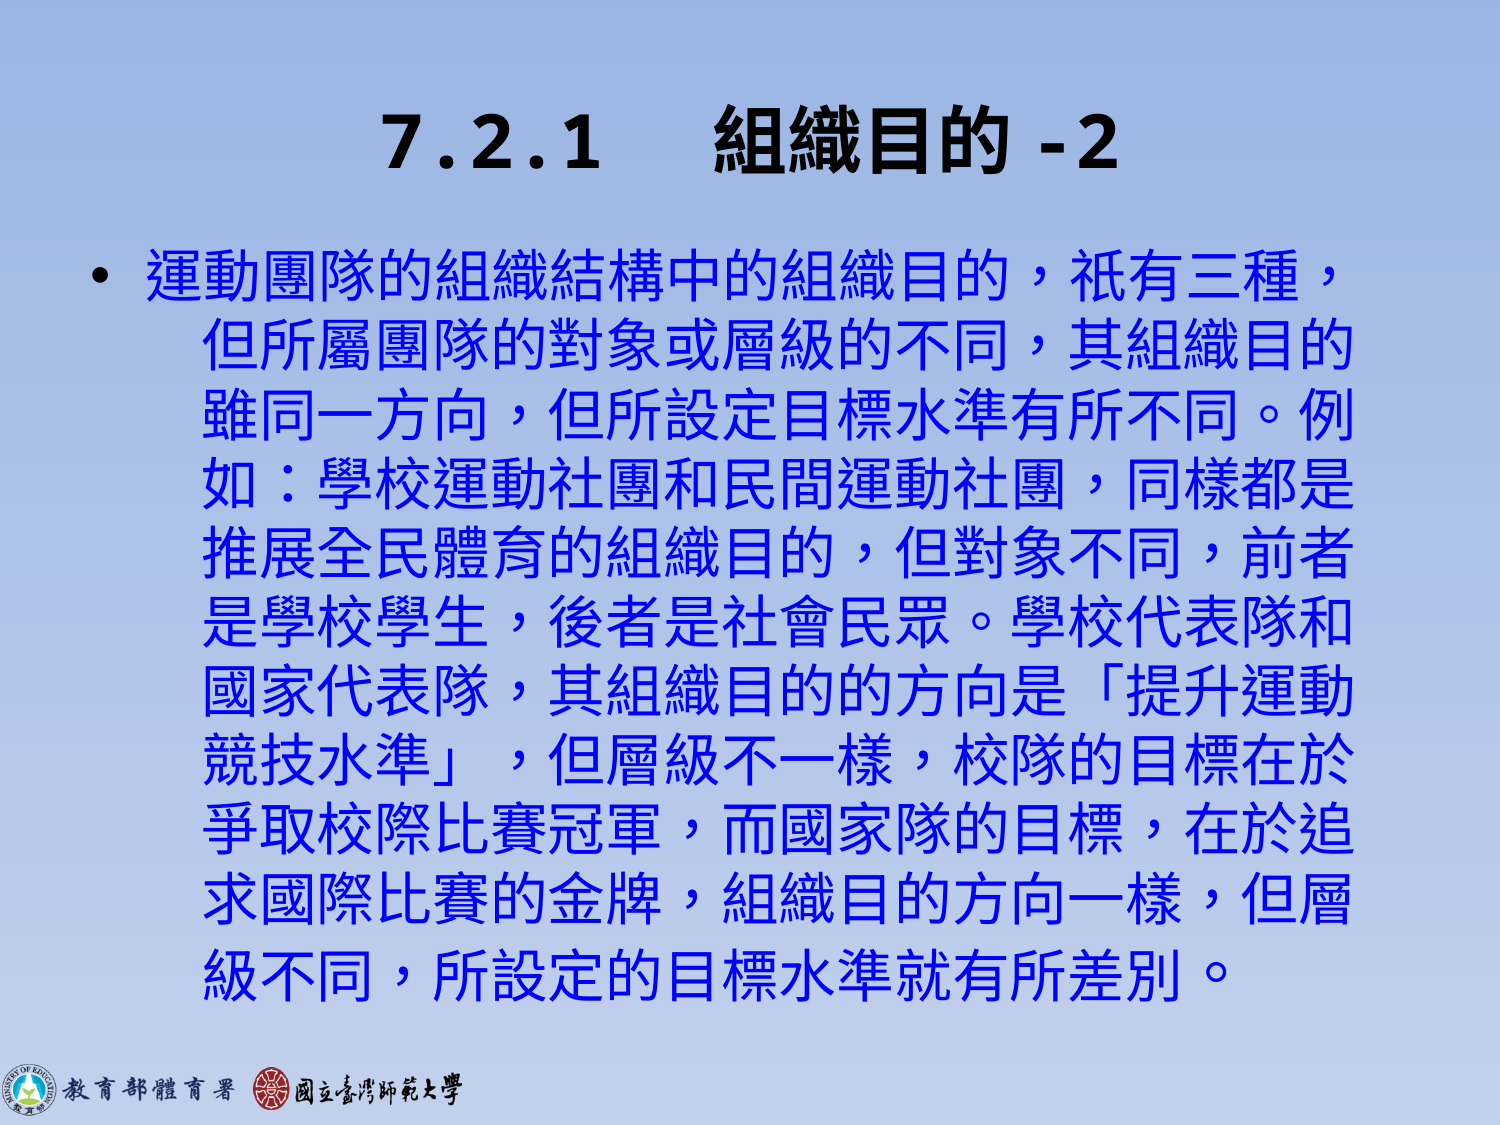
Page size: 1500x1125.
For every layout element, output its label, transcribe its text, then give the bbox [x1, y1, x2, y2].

list 運動團隊的組織結構中的組織目的，祇有三種，但所屬團隊的對象或層級的不同，其組織目的雖同一方向，但所設定目標水準有所不同。例如：學校運動社團和民間運動社團，同樣都是推展全民體育的組織目的，但對象不同，前者是學校學生，後者是社會民眾。學校代表隊和國家代表隊，其組織目的的方向是「提升運動競技水準」，但層級不一樣，校隊的目標在於爭取校際比賽冠軍，而國家隊的目標，在於追求國際比賽的金牌，組織目的方向一樣，但層級不同，所設定的目標水準就有所差別。 [75, 232, 1426, 1019]
title 7.2.1 組織目的-2 [75, 45, 1426, 232]
